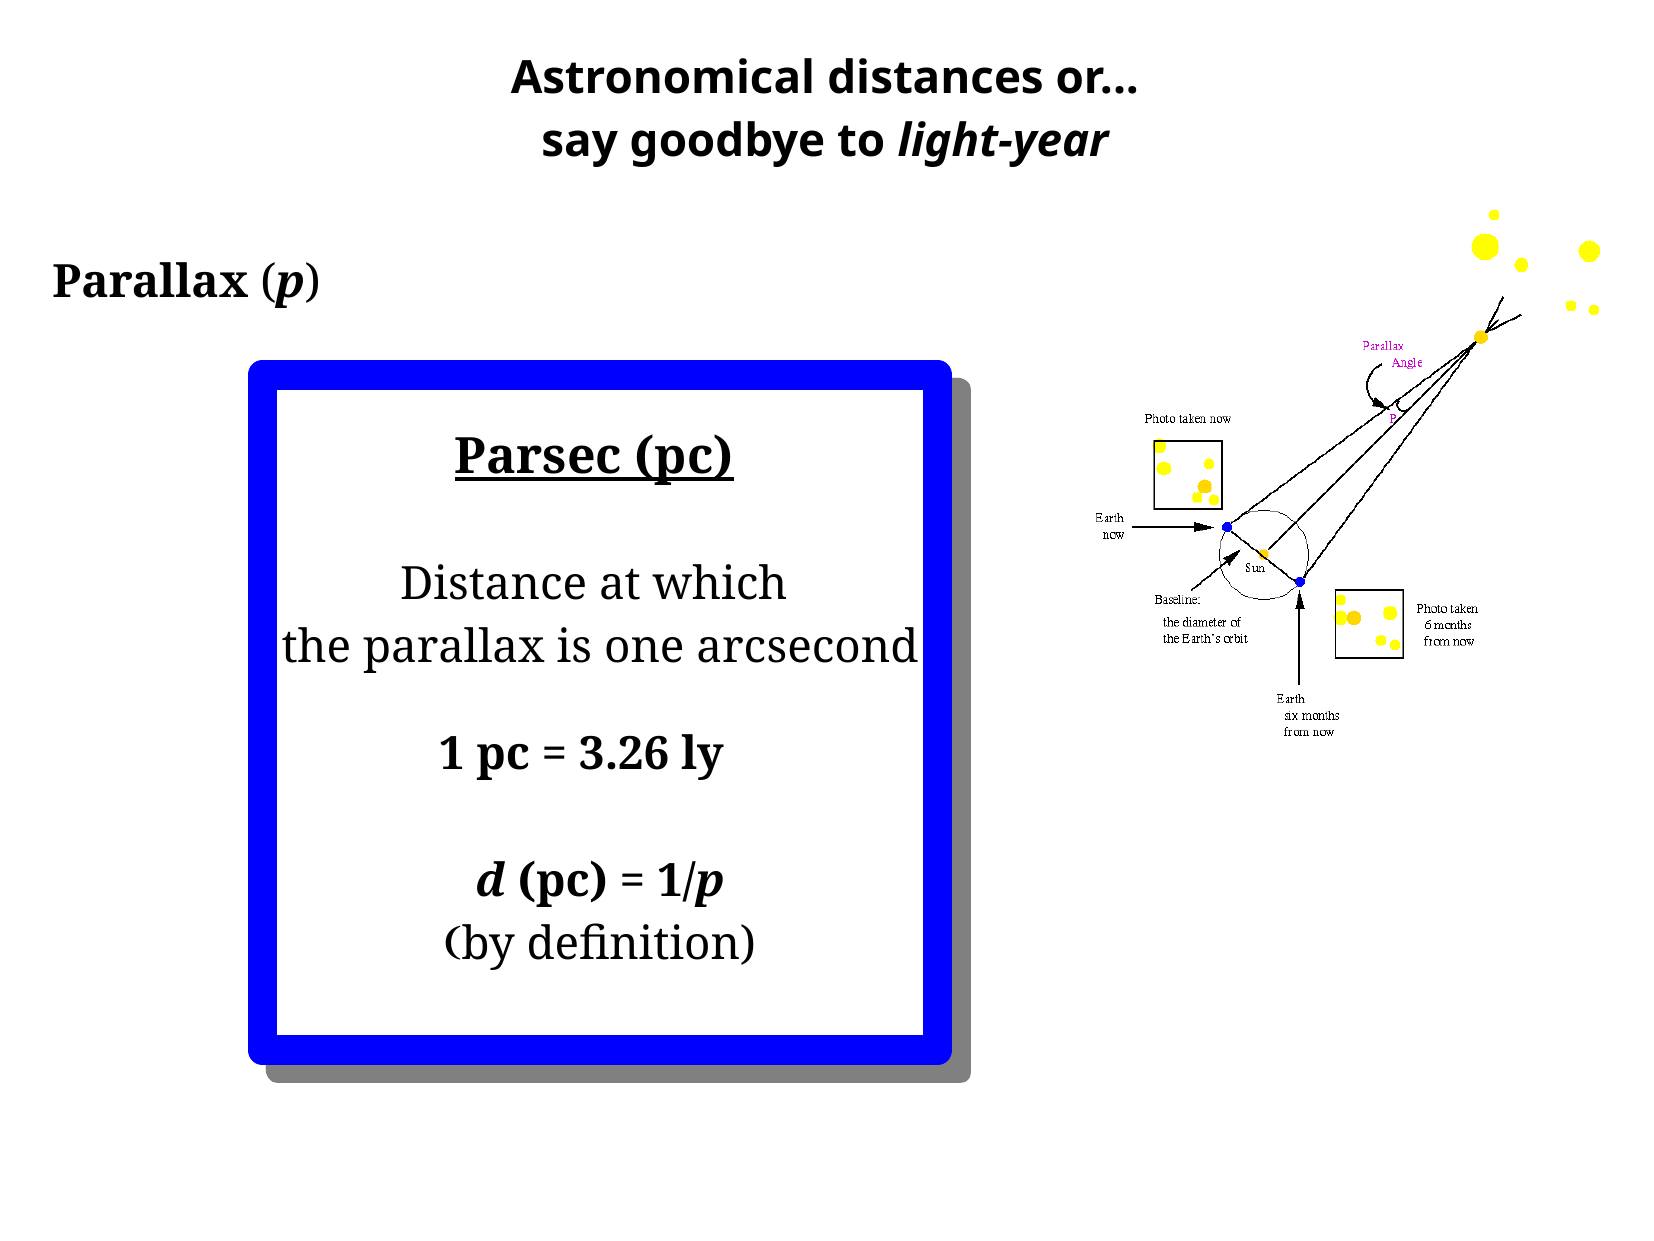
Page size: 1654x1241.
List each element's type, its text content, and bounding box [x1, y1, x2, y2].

text_box [262, 375, 938, 412]
text_box [262, 668, 938, 1051]
picture [1087, 197, 1613, 751]
text_box d (pc) = 1/p (by definition) [412, 840, 788, 975]
text_box Parallax (p) [37, 240, 1313, 316]
text_box Astronomical distances or... say goodbye to light-year [187, 37, 1463, 181]
text_box 1 pc = 3.26 ly [412, 712, 751, 788]
text_box Parsec (pc) Distance at which the parallax is one arcsecond [262, 412, 938, 668]
